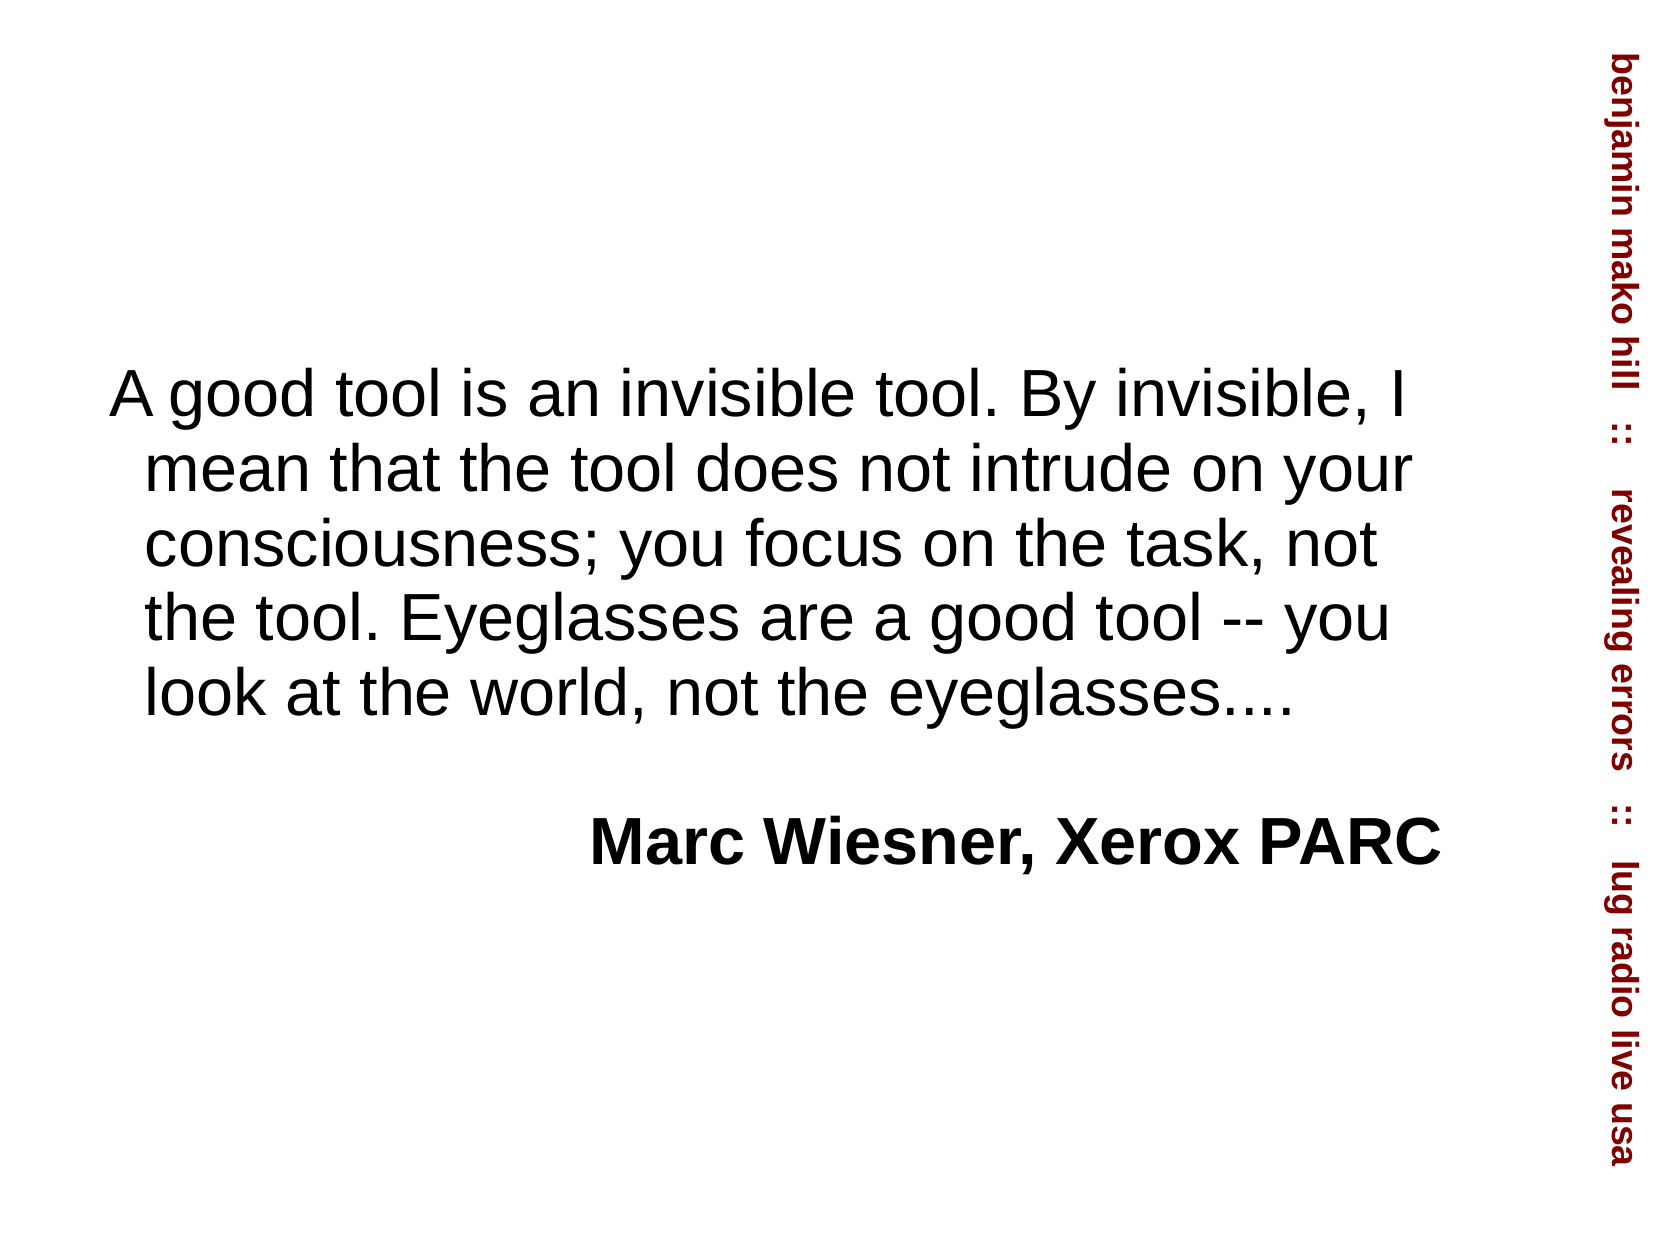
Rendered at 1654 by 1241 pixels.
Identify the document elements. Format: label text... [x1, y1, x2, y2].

subtitle A good tool is an invisible tool. By invisible, I mean that the tool does not intrude on your consciousness; you focus on the task, not the tool. Eyeglasses are a good tool -- you look at the world, not the eyeglasses.... Marc Wiesner, Xerox PARC [74, 56, 1444, 1180]
